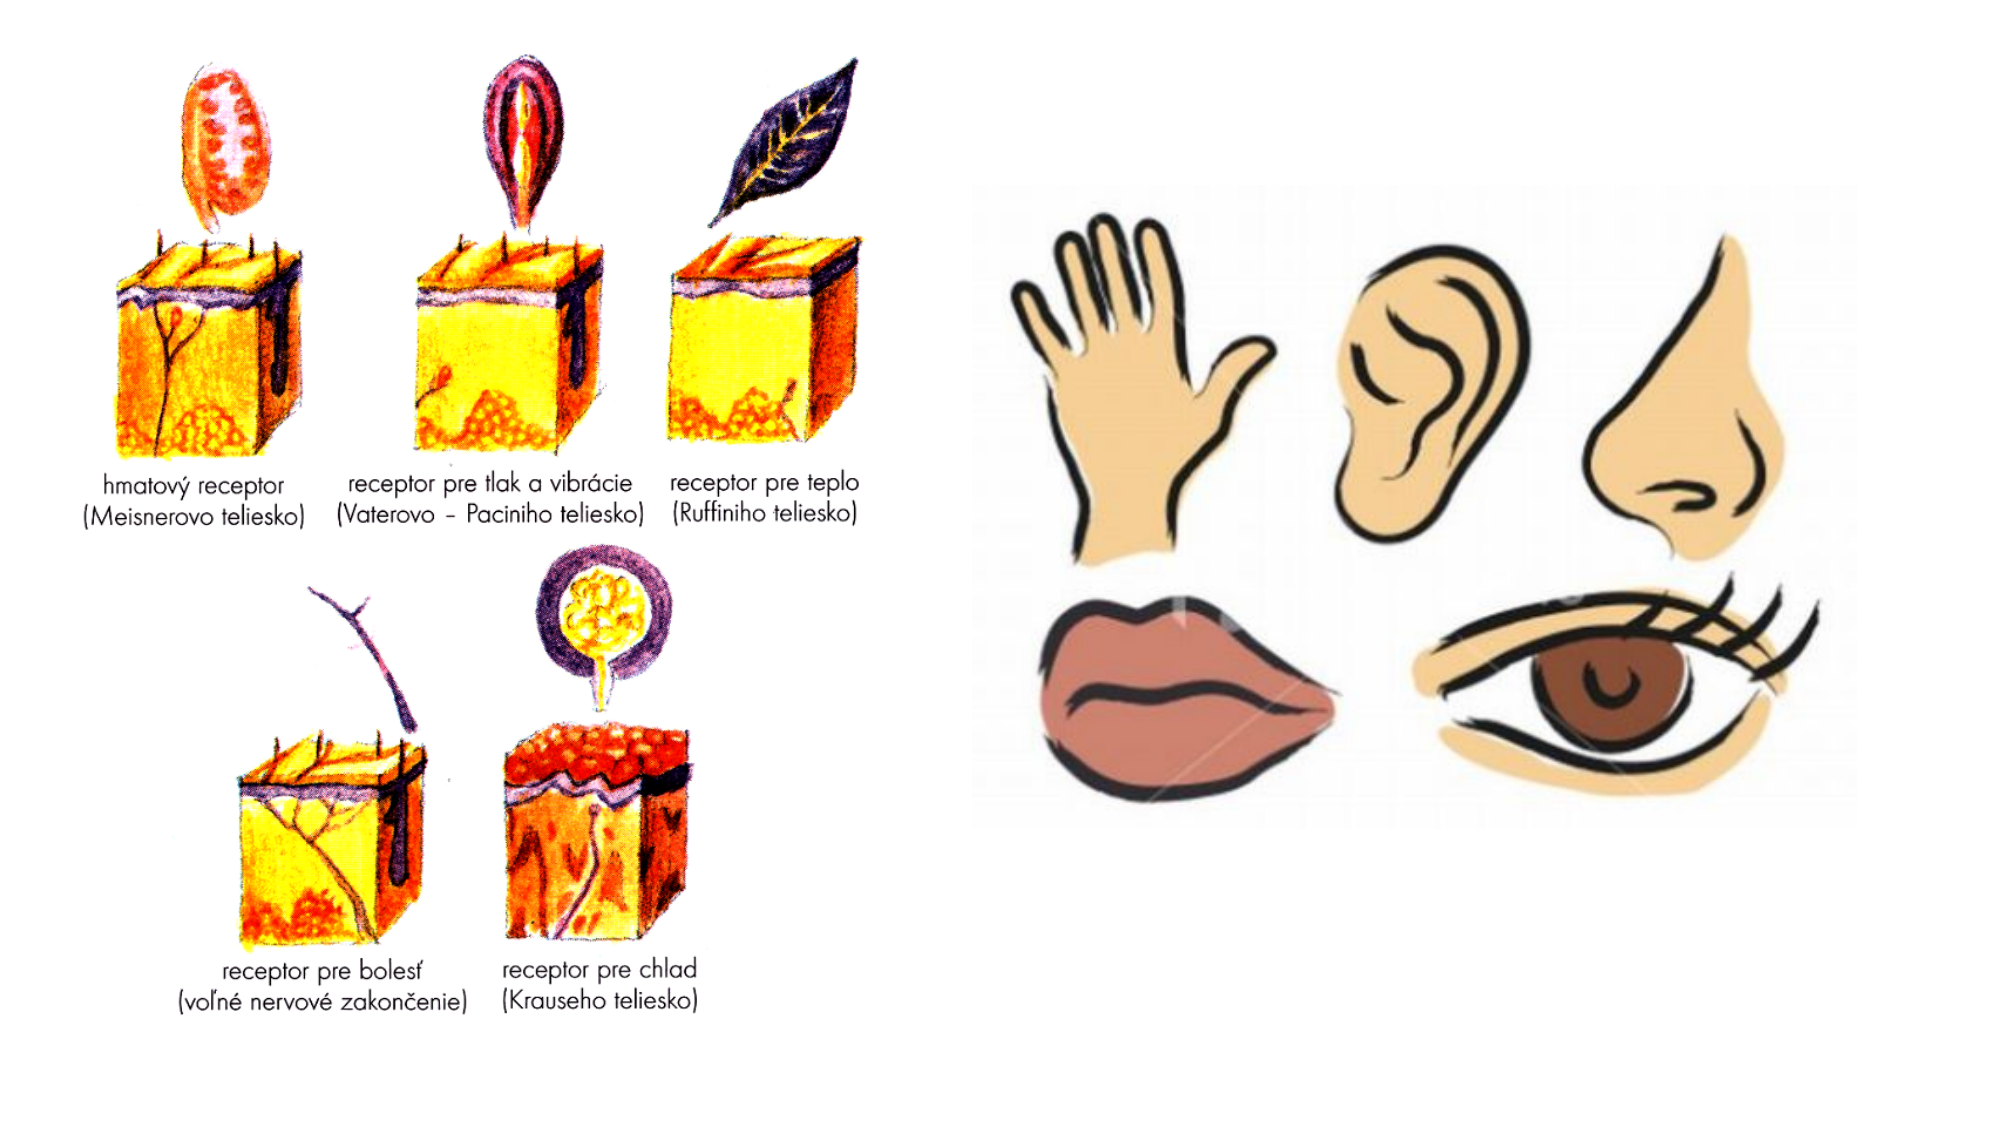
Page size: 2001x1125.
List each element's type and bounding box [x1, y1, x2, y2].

picture [972, 185, 1857, 829]
picture [60, 44, 881, 1025]
